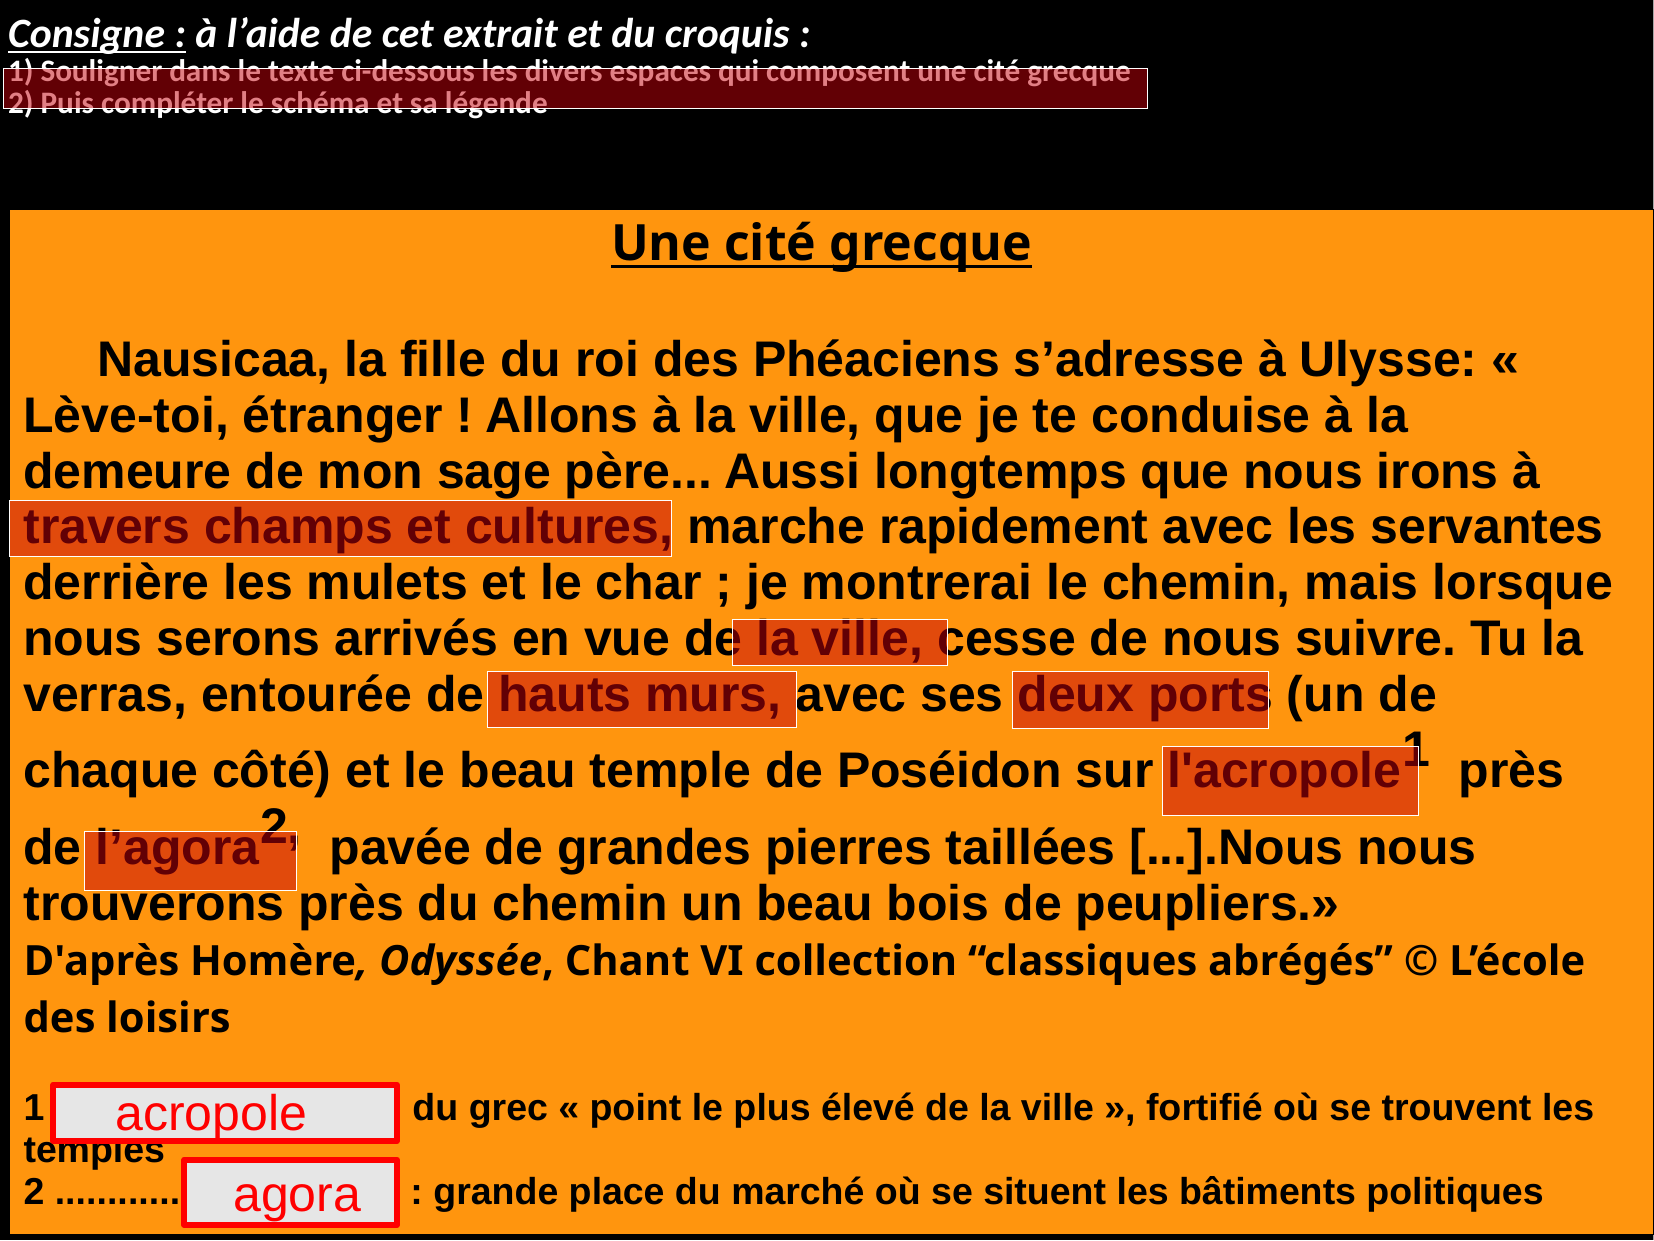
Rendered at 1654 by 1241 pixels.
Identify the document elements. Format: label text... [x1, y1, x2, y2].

text_box [9, 209, 1654, 1235]
text_box [84, 831, 297, 891]
text_box Une cité grecque Nausicaa, la fille du roi des Phéaciens s’adresse à Ulysse: « Lève-toi, étranger ! Allons à la ville, que je te conduise à la demeure de mon sage père... Aussi longtemps que nous irons à travers champs et cultures, marche rapidement avec les servantes derrière les mulets et le char ; je montrerai le chemin, mais lorsque nous serons arrivés en vue de la ville, cesse de nous suivre. Tu la verras, entourée de hauts murs, avec ses deux ports (un de chaque côté) et le beau temple de Poséidon sur l'acropole1 près de l’agora2, pavée de grandes pierres taillées [...].Nous nous trouverons près du chemin un beau bois de peupliers.» D'après Homère, Odyssée, Chant VI collection “classiques abrégés” © L’école des loisirs 1 .............................. : du grec « point le plus élevé de la ville », fortifié où se trouvent les temples 2 ................................. : grande place du marché où se situent les bâtiments politiques [8, 200, 1635, 1231]
text_box Consigne : à l’aide de cet extrait et du croquis : 1) Souligner dans le texte ci-dessous les divers espaces qui composent une cité grecque 2) Puis compléter le schéma et sa légende [0, 9, 1210, 175]
text_box [732, 619, 948, 666]
text_box [1162, 746, 1419, 816]
text_box [3, 68, 1148, 109]
text_box agora [184, 1159, 397, 1226]
text_box acropole [53, 1084, 397, 1142]
text_box [487, 671, 797, 728]
text_box [1012, 671, 1269, 729]
text_box [9, 500, 672, 557]
